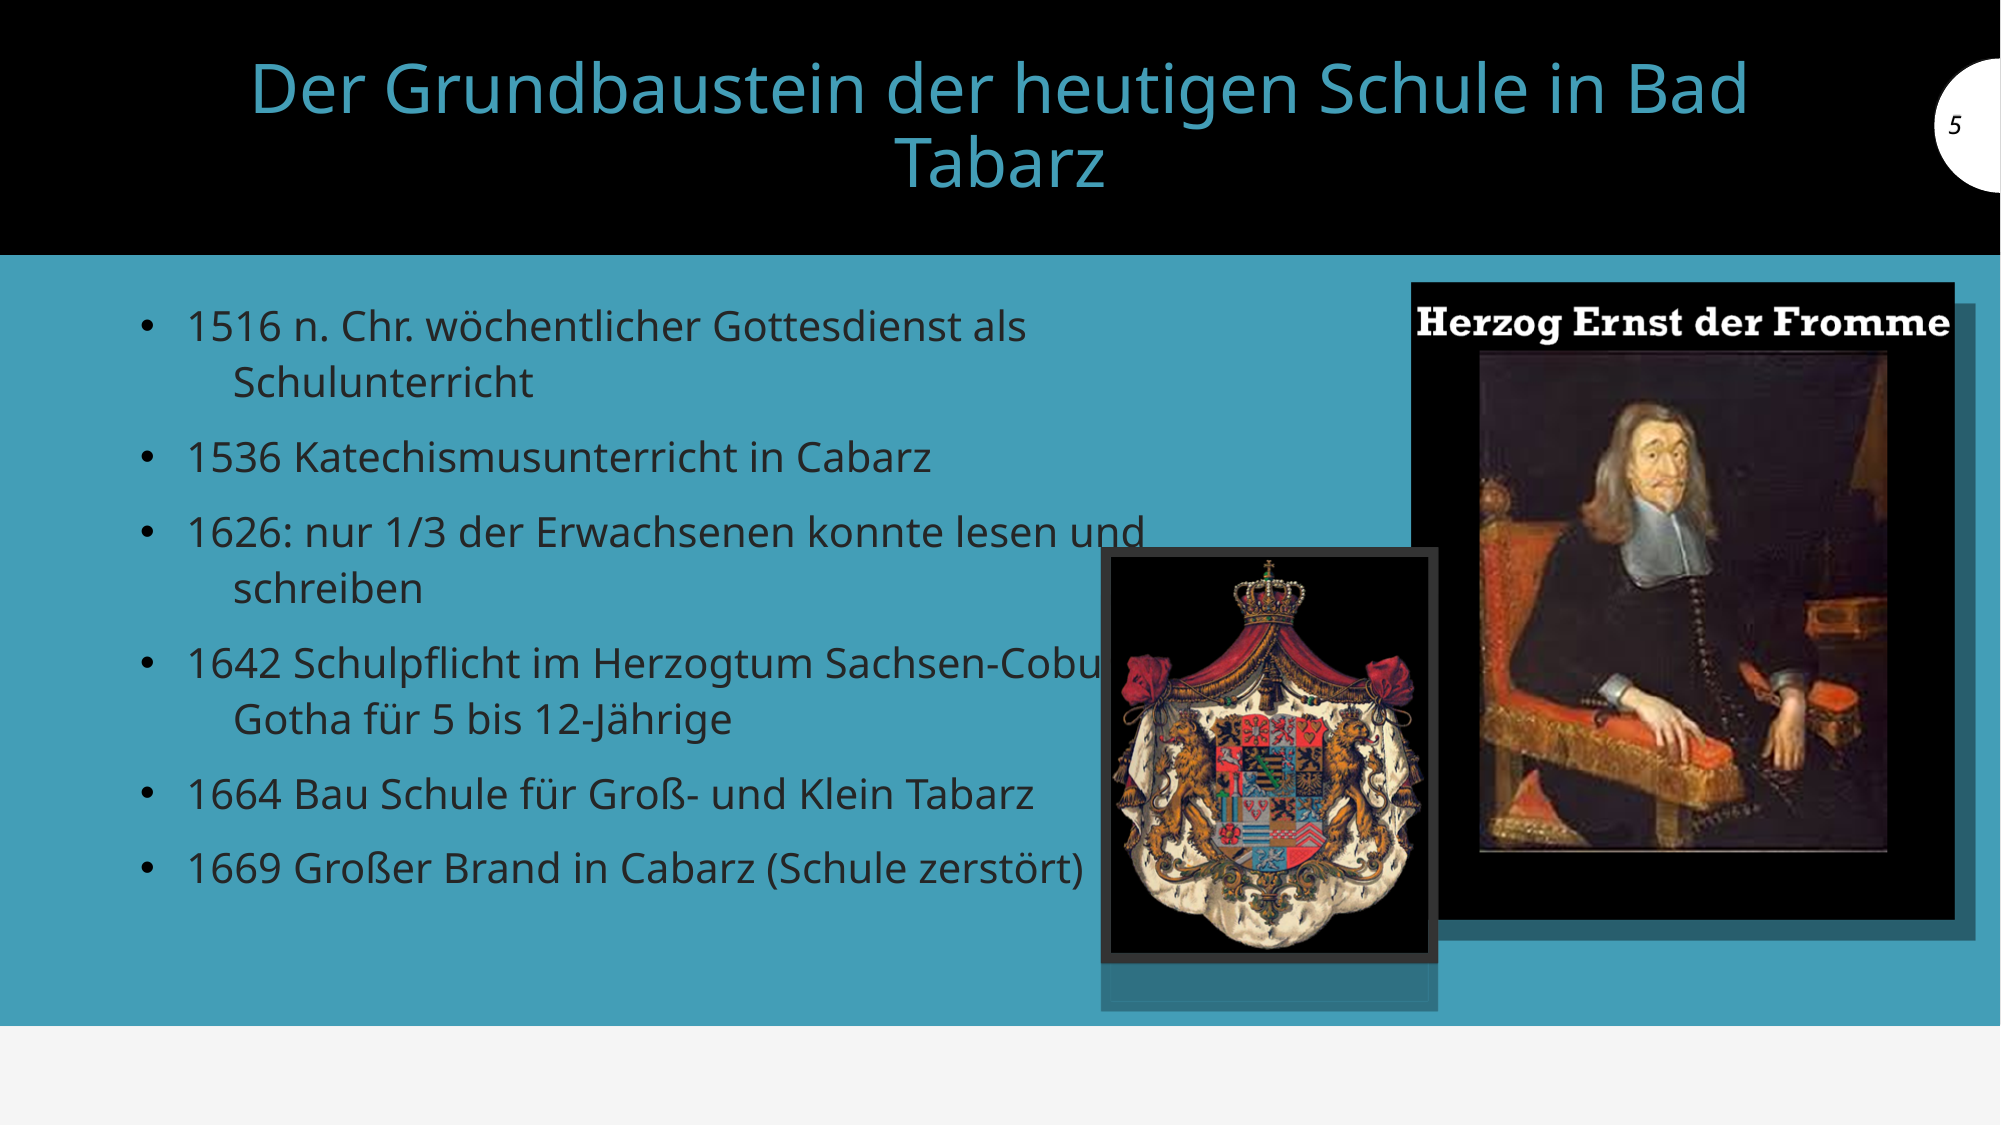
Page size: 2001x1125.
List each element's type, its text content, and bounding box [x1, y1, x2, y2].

picture [1100, 282, 1976, 1012]
title Der Grundbaustein der heutigen Schule in Bad Tabarz [125, 46, 1877, 211]
list 1516 n. Chr. wöchentlicher Gottesdienst als Schulunterricht 1536 Katechismusunterricht in Cabarz 1626: nur 1/3 der Erwachsenen konnte lesen und schreiben 1642 Schulpflicht im Herzogtum Sachsen-Coburg-Gotha für 5 bis 12-Jährige 1664 Bau Schule für Groß- und Klein Tabarz 1669 Großer Brand in Cabarz (Schule zerstört) [125, 234, 1183, 1027]
text_box [1933, 96, 2000, 157]
